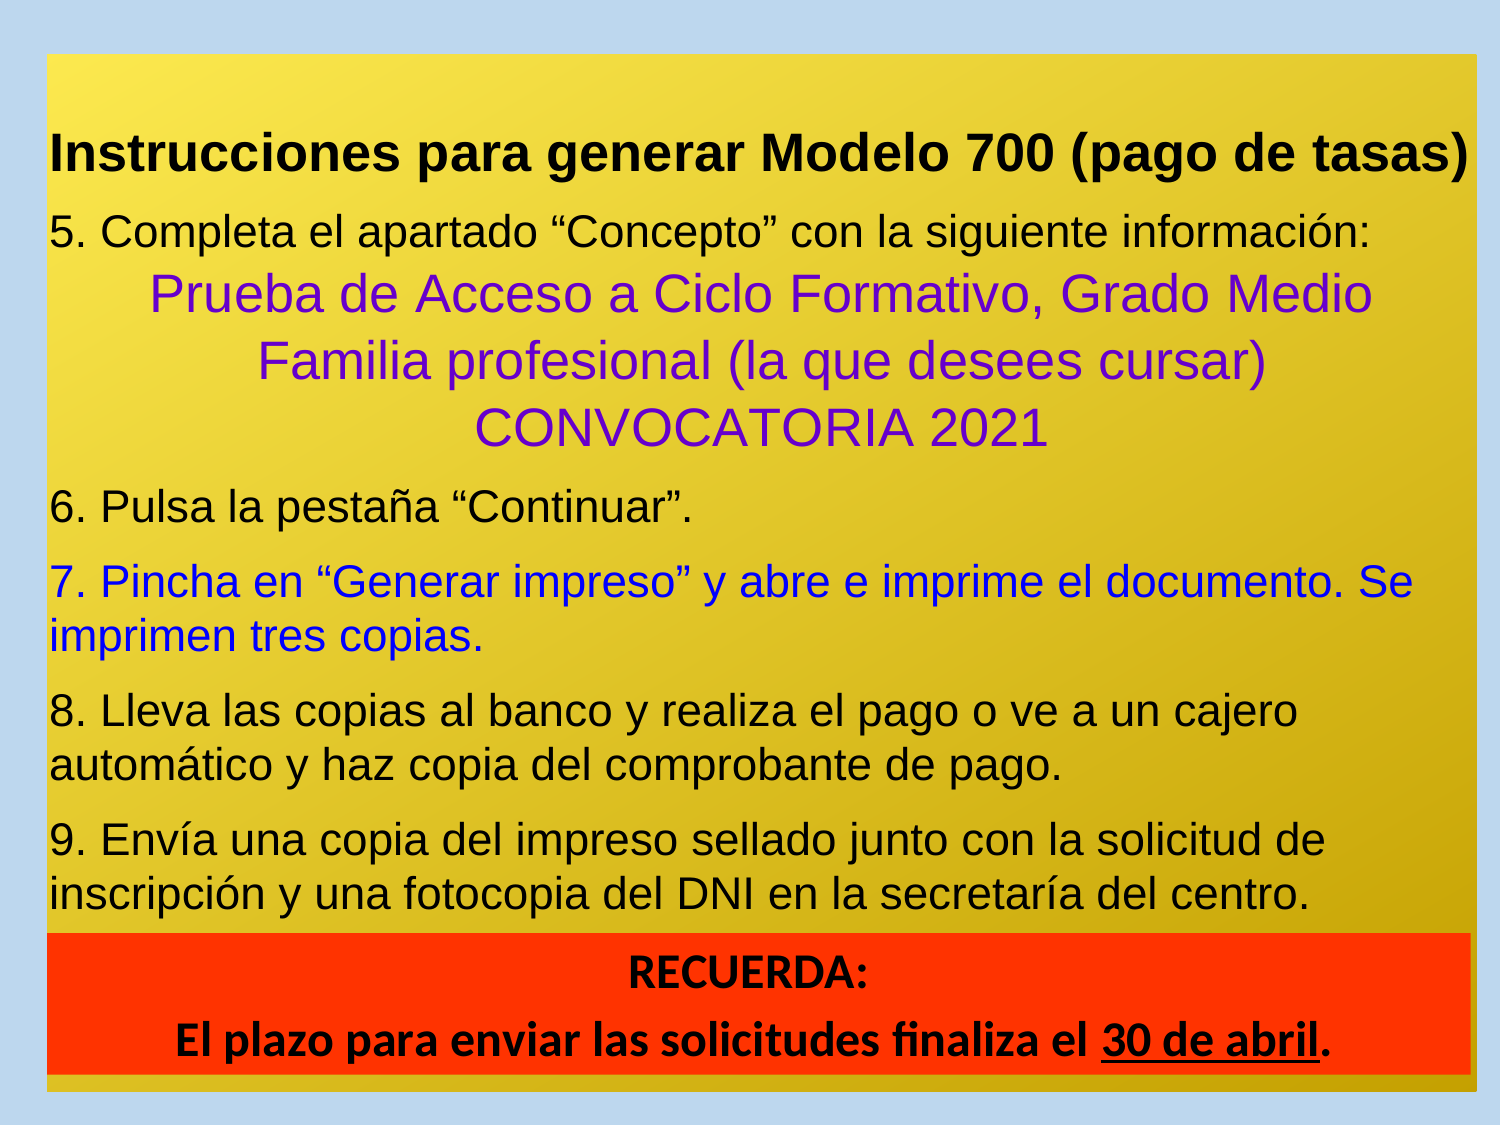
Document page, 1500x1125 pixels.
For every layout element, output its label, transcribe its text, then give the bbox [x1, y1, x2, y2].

text_box RECUERDA: El plazo para enviar las solicitudes finaliza el 30 de abril. [118, 933, 1377, 1075]
text_box Instrucciones para generar Modelo 700 (pago de tasas) 5. Completa el apartado “Concepto” con la siguiente información: Prueba de Acceso a Ciclo Formativo, Grado Medio Familia profesional (la que desees cursar) CONVOCATORIA 2021 6. Pulsa la pestaña “Continuar”. 7. Pincha en “Generar impreso” y abre e imprime el documento. Se imprimen tres copias. 8. Lleva las copias al banco y realiza el pago o ve a un cajero automático y haz copia del comprobante de pago. 9. Envía una copia del impreso sellado junto con la solicitud de inscripción y una fotocopia del DNI en la secretaría del centro. [47, 54, 1477, 1092]
text_box [47, 933, 118, 1075]
text_box [1377, 933, 1471, 1075]
